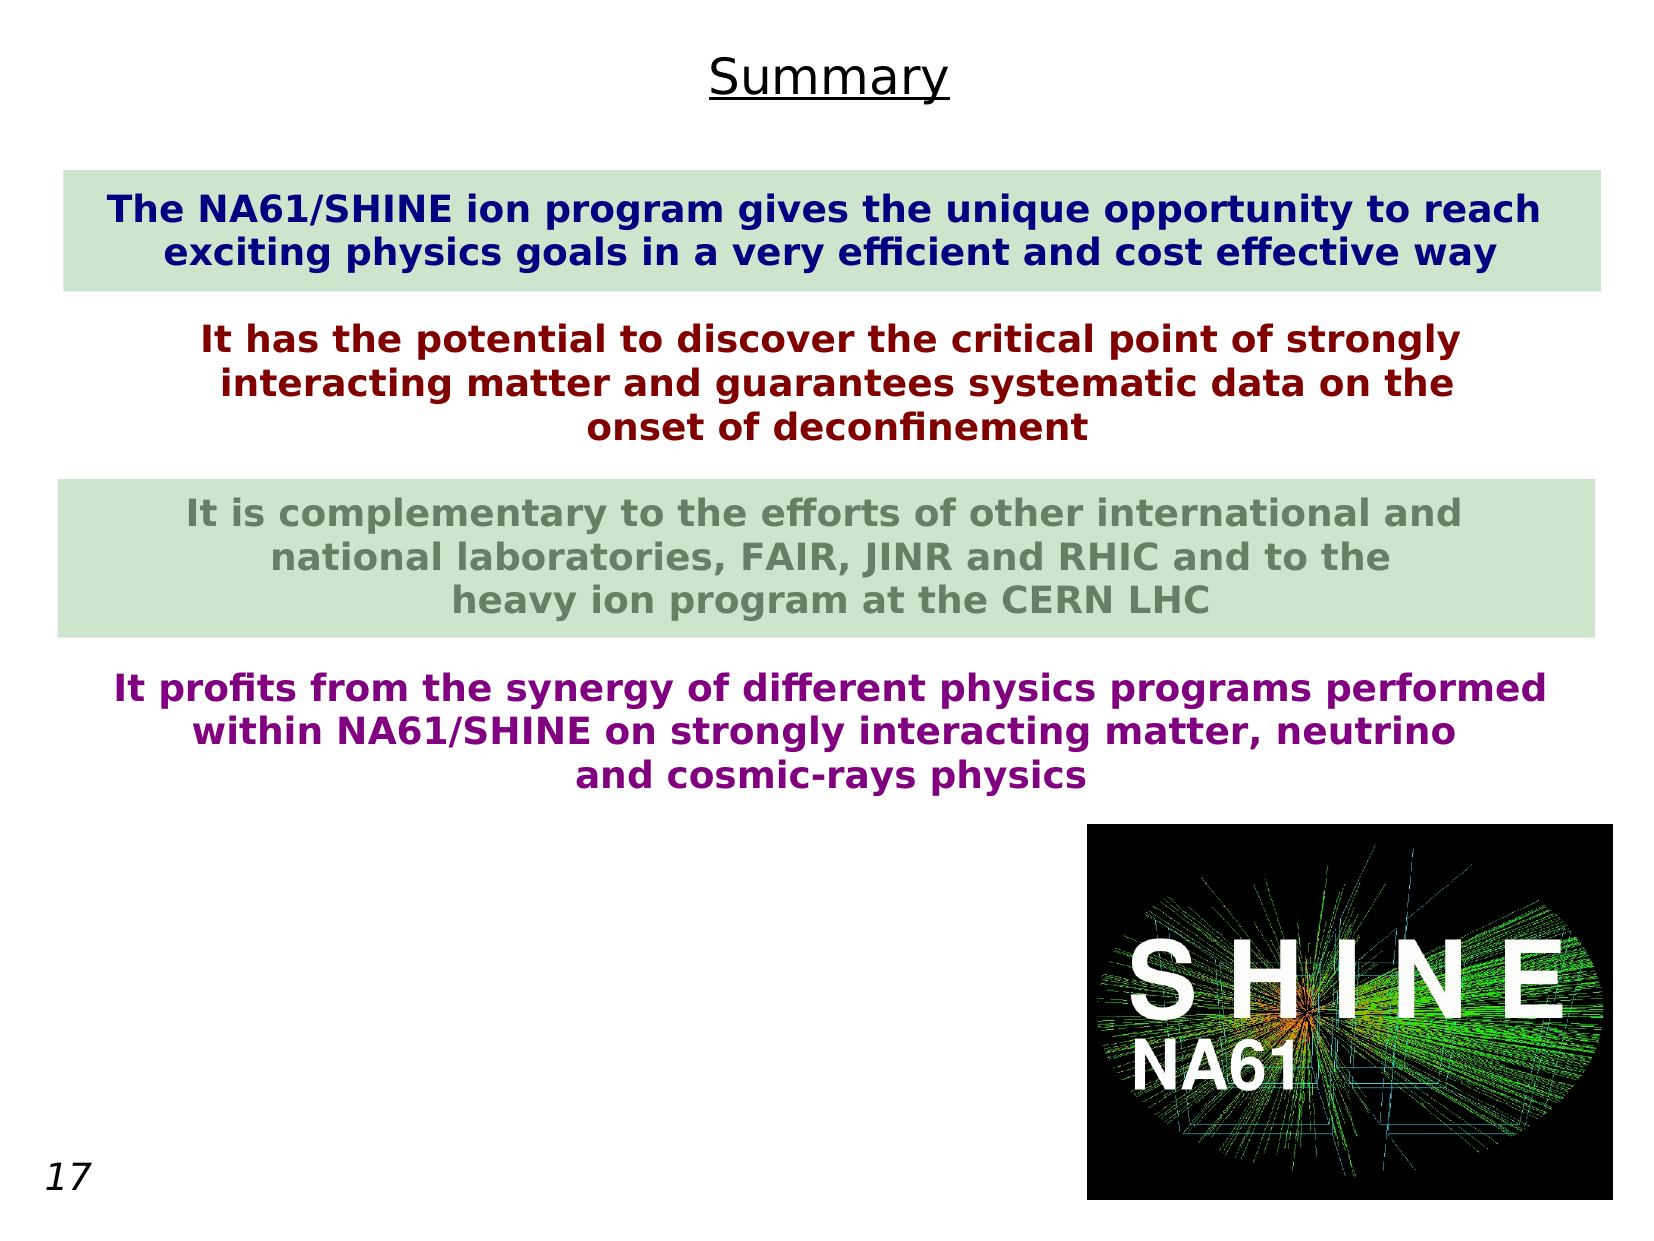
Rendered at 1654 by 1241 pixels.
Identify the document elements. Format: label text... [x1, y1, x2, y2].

text_box [63, 169, 1601, 292]
text_box The NA61/SHINE ion program gives the unique opportunity to reach exciting physics goals in a very efficient and cost effective way It has the potential to discover the critical point of strongly interacting matter and guarantees systematic data on the onset of deconfinement It is complementary to the efforts of other international and national laboratories, FAIR, JINR and RHIC and to the heavy ion program at the CERN LHC It profits from the synergy of different physics programs performed within NA61/SHINE on strongly interacting matter, neutrino and cosmic-rays physics [106, 187, 1557, 479]
text_box [57, 479, 1596, 638]
picture [1087, 824, 1613, 1201]
text_box Summary [708, 47, 951, 106]
text_box The NA61/SHINE ion program gives the unique opportunity to reach exciting physics goals in a very efficient and cost effective way It has the potential to discover the critical point of strongly interacting matter and guarantees systematic data on the onset of deconfinement It is complementary to the efforts of other international and national laboratories, FAIR, JINR and RHIC and to the heavy ion program at the CERN LHC It profits from the synergy of different physics programs performed within NA61/SHINE on strongly interacting matter, neutrino and cosmic-rays physics [106, 638, 1557, 797]
